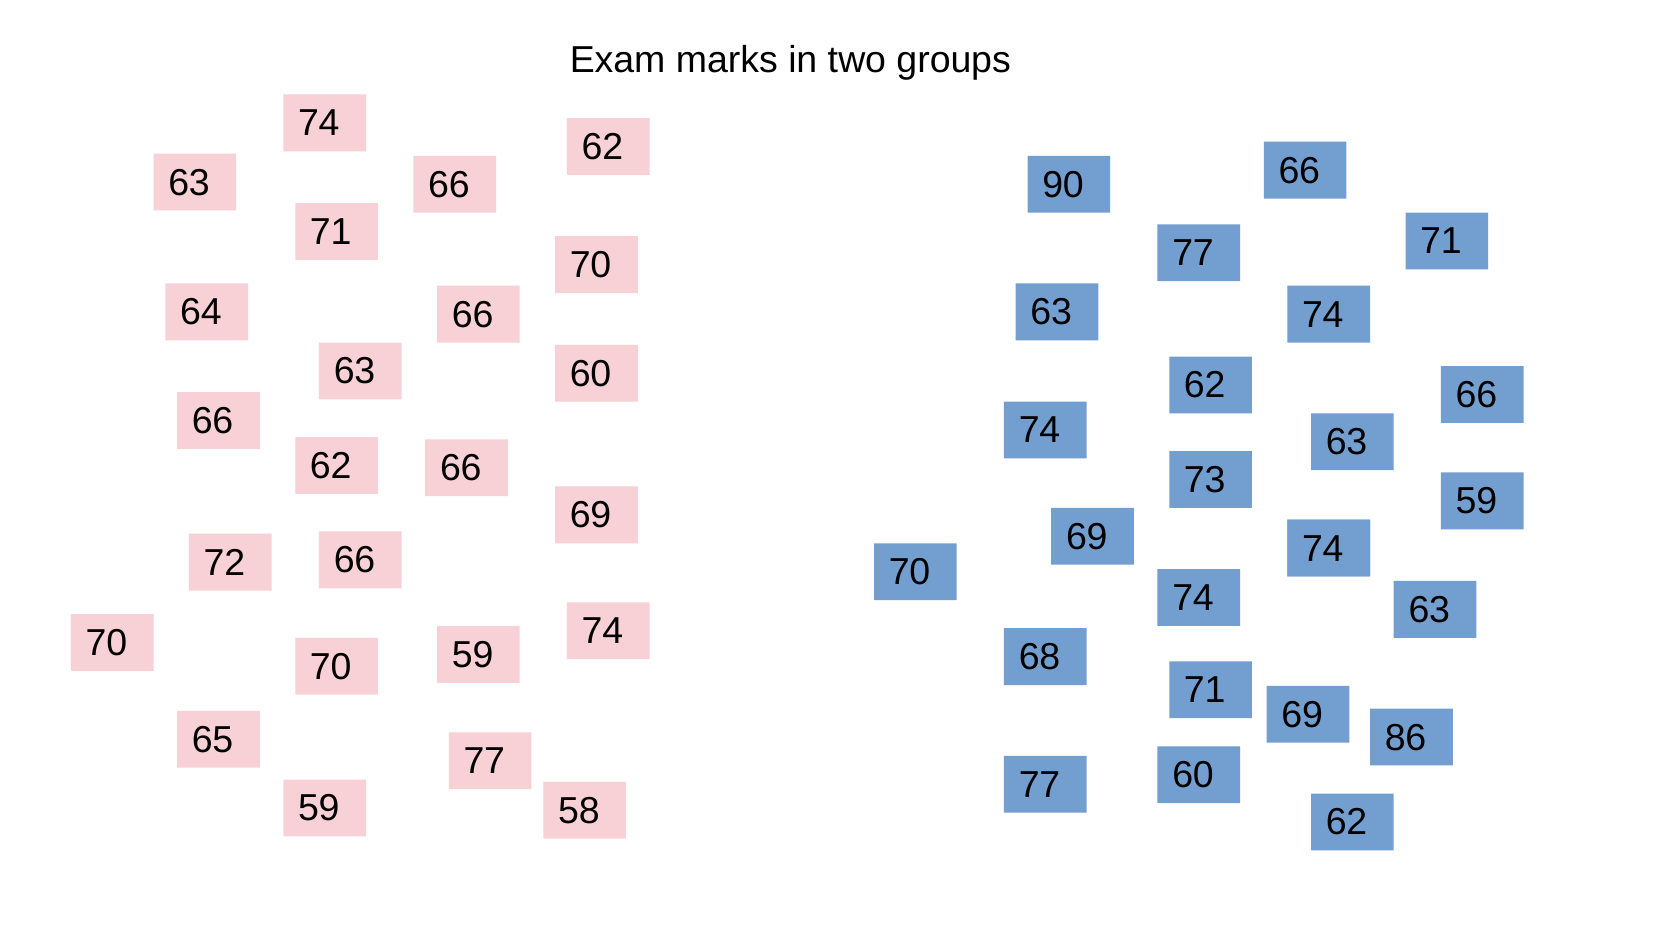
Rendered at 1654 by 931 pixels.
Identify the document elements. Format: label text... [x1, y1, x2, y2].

text_box 62 [1311, 793, 1394, 851]
text_box 59 [437, 625, 520, 683]
text_box 65 [177, 710, 260, 768]
text_box 71 [295, 203, 378, 260]
text_box 69 [1051, 507, 1134, 565]
text_box 72 [188, 533, 272, 591]
text_box 86 [1370, 708, 1453, 766]
text_box 59 [283, 779, 367, 837]
text_box 64 [165, 283, 249, 341]
text_box 59 [1440, 472, 1524, 530]
text_box 77 [448, 732, 532, 790]
text_box 60 [1157, 746, 1241, 804]
text_box 70 [70, 614, 154, 671]
text_box 62 [1169, 356, 1252, 414]
text_box 63 [318, 342, 402, 400]
text_box 58 [543, 781, 626, 839]
text_box 62 [295, 437, 378, 494]
text_box 70 [555, 236, 638, 294]
text_box 69 [1266, 685, 1350, 743]
text_box 74 [283, 94, 367, 152]
text_box 74 [1287, 519, 1371, 577]
text_box 66 [318, 531, 402, 589]
text_box 68 [1003, 628, 1087, 686]
text_box 71 [1169, 661, 1252, 719]
text_box 70 [874, 543, 957, 601]
text_box 63 [1311, 413, 1394, 471]
text_box 77 [1157, 224, 1241, 282]
text_box 60 [555, 344, 638, 402]
text_box 66 [437, 285, 520, 343]
text_box 63 [1015, 283, 1099, 341]
text_box 77 [1003, 755, 1087, 813]
text_box 66 [413, 155, 497, 213]
text_box 63 [153, 153, 237, 211]
text_box 62 [566, 118, 650, 175]
text_box 63 [1393, 580, 1477, 638]
text_box 71 [1405, 212, 1489, 270]
text_box 73 [1169, 451, 1252, 508]
text_box Exam marks in two groups [555, 31, 1087, 88]
text_box 74 [1287, 285, 1371, 343]
text_box 66 [1263, 141, 1347, 199]
text_box 74 [1157, 569, 1241, 626]
text_box 66 [425, 439, 508, 497]
text_box 90 [1027, 155, 1111, 213]
text_box 70 [295, 637, 378, 695]
text_box 66 [1440, 366, 1524, 423]
text_box 74 [566, 602, 650, 660]
text_box 66 [177, 392, 260, 449]
text_box 69 [555, 486, 638, 544]
text_box 74 [1003, 401, 1087, 459]
